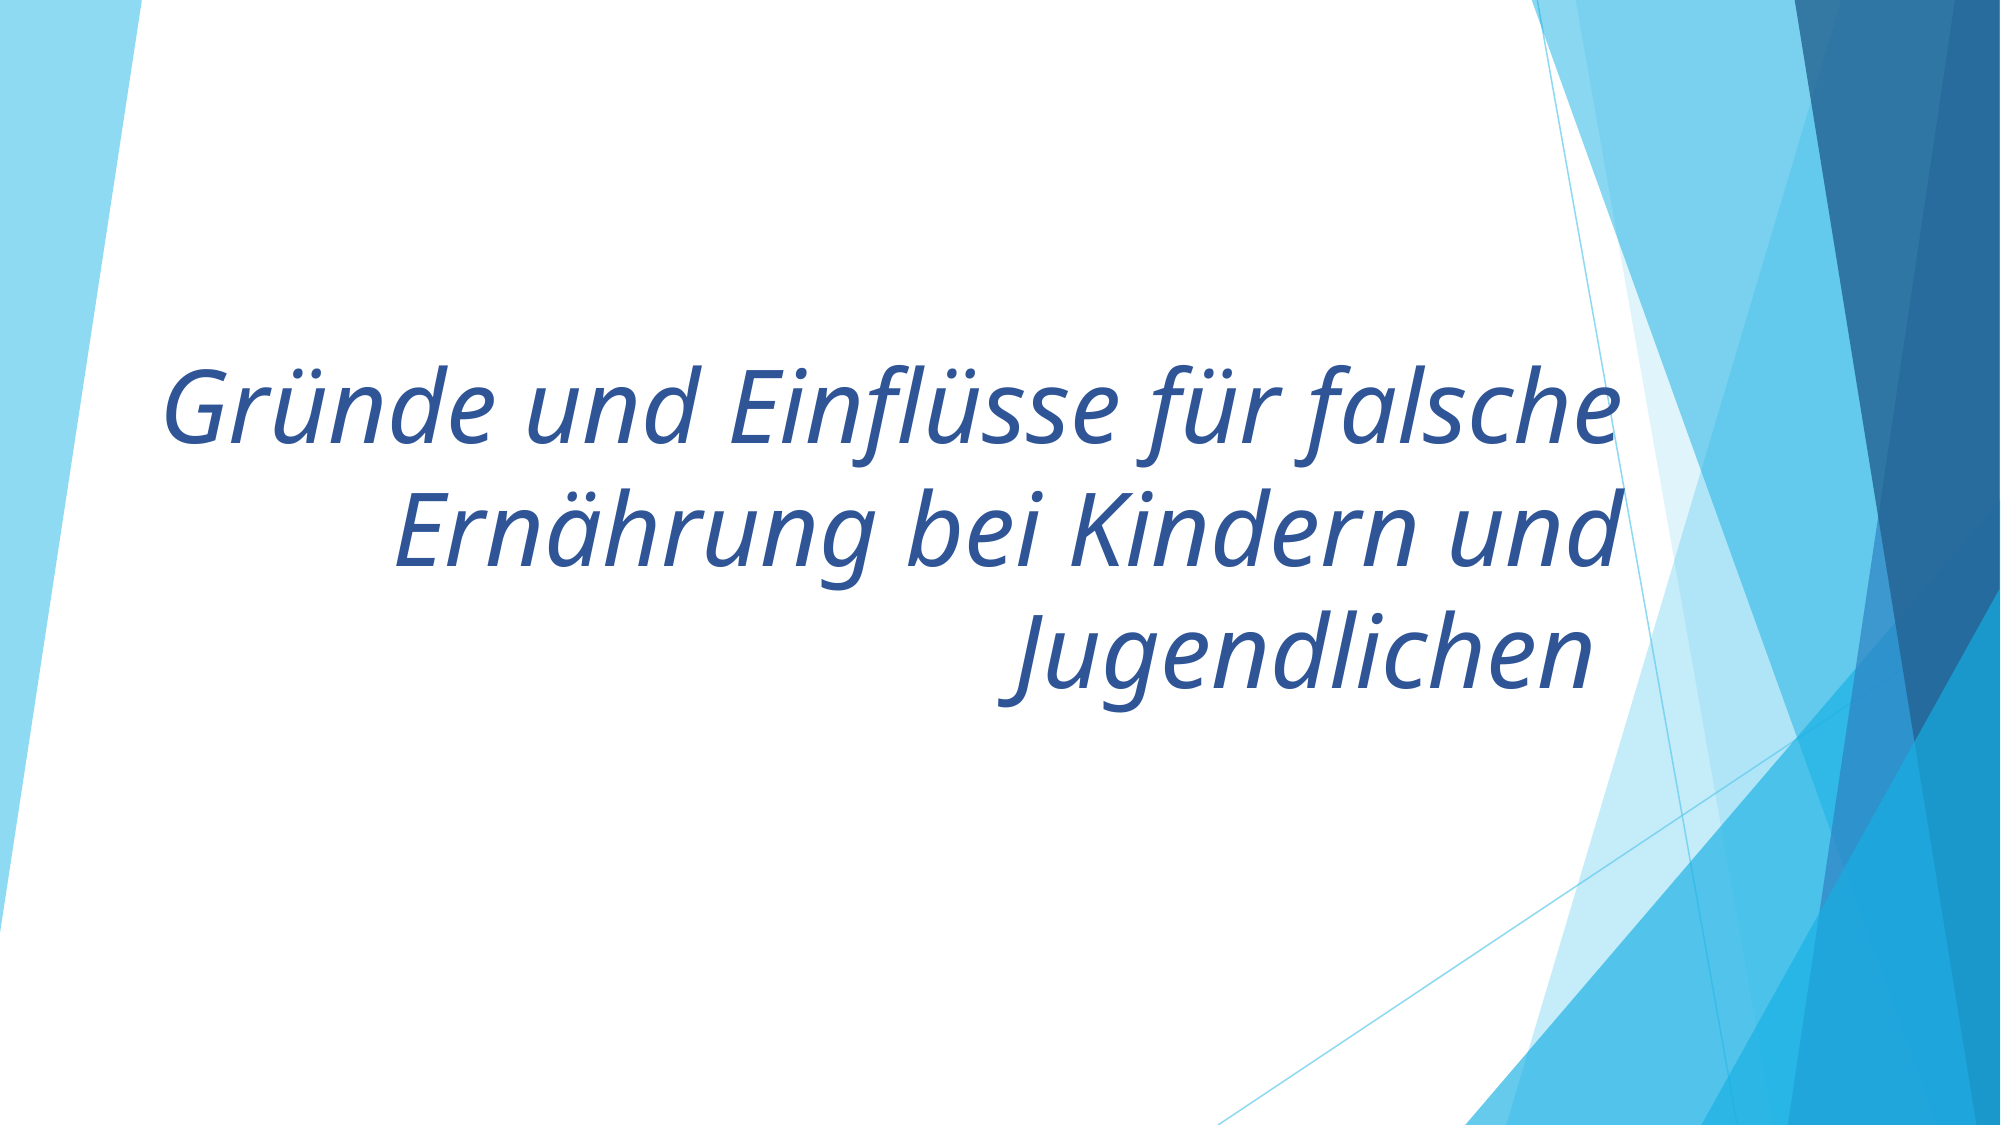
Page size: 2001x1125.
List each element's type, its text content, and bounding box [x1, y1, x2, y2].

title Gründe und Einflüsse für falsche Ernährung bei Kindern und Jugendlichen [144, 324, 1645, 717]
